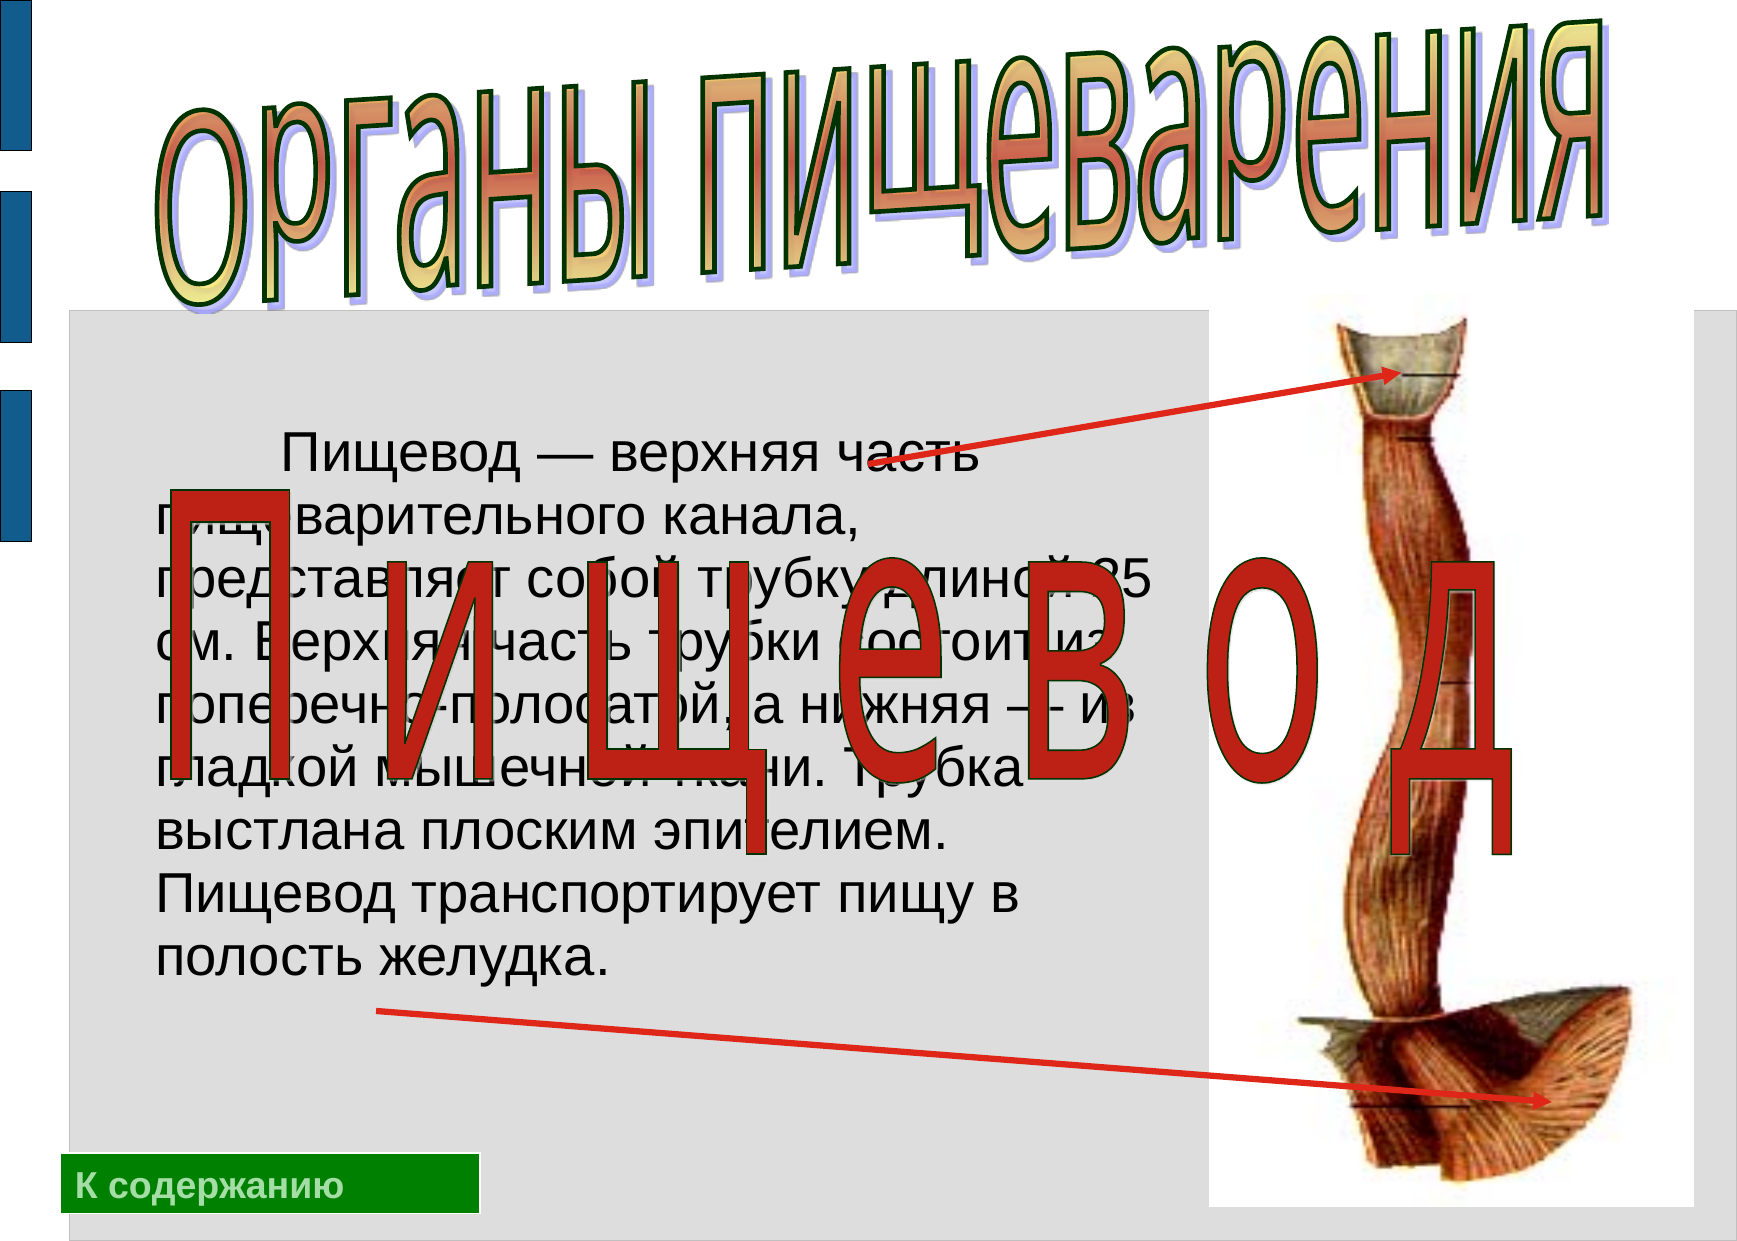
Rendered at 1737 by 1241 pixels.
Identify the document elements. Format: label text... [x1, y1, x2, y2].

picture [1228, 588, 1297, 753]
text_box Органы пищеварения [399, 95, 458, 291]
text_box П и щ е в о д [1028, 561, 1129, 779]
text_box К содержанию [60, 1153, 481, 1214]
text_box Органы пищеварения [633, 81, 646, 277]
text_box Органы пищеварения [1462, 25, 1526, 225]
text_box Органы пищеварения [1219, 42, 1284, 240]
text_box Органы пищеварения [1377, 31, 1440, 230]
text_box П и щ е в о д [1207, 557, 1318, 784]
text_box П и щ е в о д [587, 561, 766, 854]
text_box Органы пищеварения [1538, 20, 1600, 220]
text_box Органы пищеварения [871, 60, 980, 256]
text_box Органы пищеварения [264, 103, 328, 301]
text_box Органы пищеварения [1297, 37, 1359, 233]
text_box П и щ е в о д [387, 561, 493, 779]
picture [1209, 294, 1694, 1207]
text_box П и щ е в о д [170, 489, 290, 779]
text_box П и щ е в о д [1391, 561, 1512, 855]
text_box Органы пищеварения [988, 57, 1050, 253]
list Пищевод — верхняя часть пищеварительного канала, представляет собой трубку длиной 25 см. Верхняя часть трубки состоит из поперечно-полосатой, а нижняя — из гладкой мышечной ткани. Трубка выстлана плоским эпителием. Пищевод транспортирует пищу в полость желудка. [74, 411, 1183, 1116]
text_box Органы пищеварения [1068, 52, 1128, 250]
text_box Органы пищеварения [564, 86, 622, 282]
text_box Органы пищеварения [1139, 48, 1198, 244]
text_box Органы пищеварения [786, 68, 850, 268]
text_box Органы пищеварения [702, 74, 764, 273]
text_box П и щ е в о д [839, 557, 941, 784]
text_box Органы пищеварения [157, 109, 245, 305]
text_box Органы пищеварения [479, 88, 542, 287]
text_box Органы пищеварения [346, 97, 391, 296]
